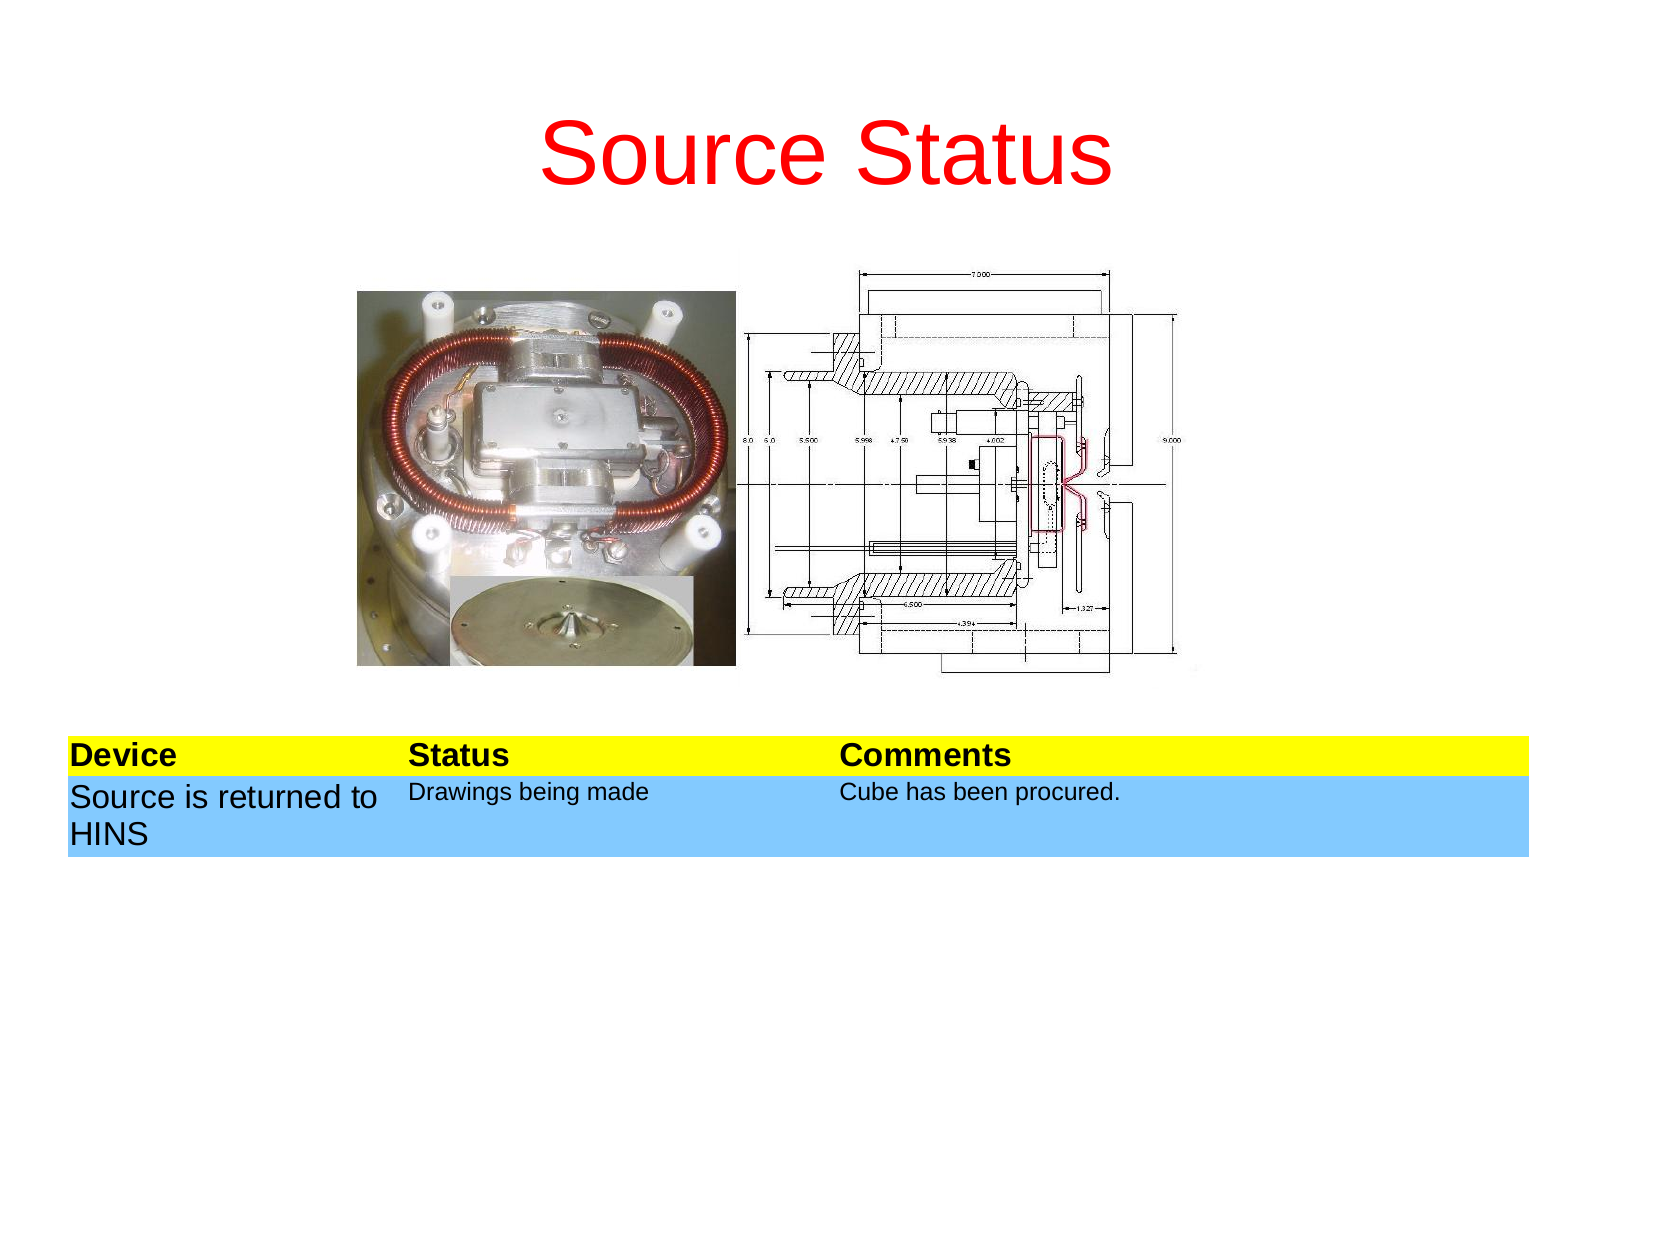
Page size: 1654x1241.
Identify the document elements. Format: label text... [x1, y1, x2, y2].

picture [356, 232, 1208, 706]
chart [67, 735, 1532, 1049]
title Source Status [82, 49, 1571, 257]
